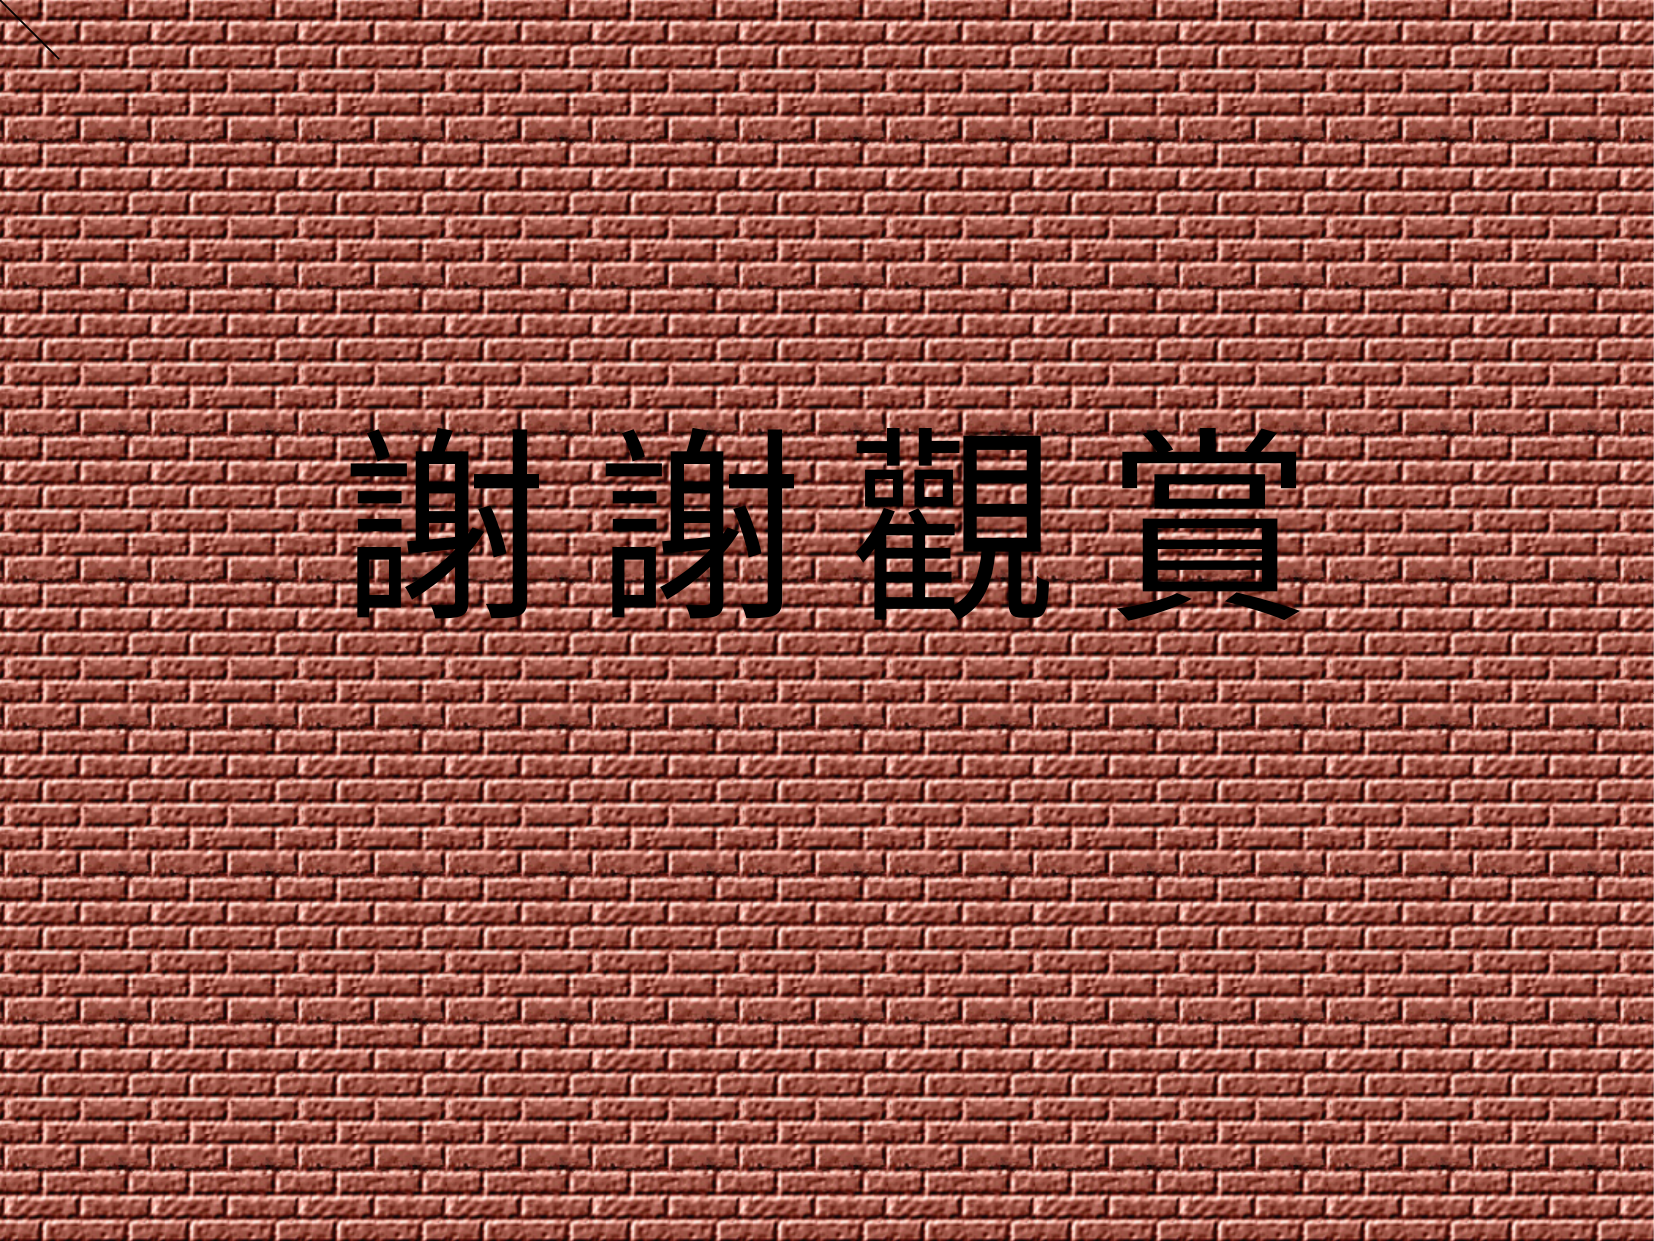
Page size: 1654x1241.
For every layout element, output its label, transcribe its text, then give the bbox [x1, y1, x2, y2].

picture [0, 0, 1654, 1241]
text_box 謝 謝 觀 賞 [324, 354, 1536, 609]
